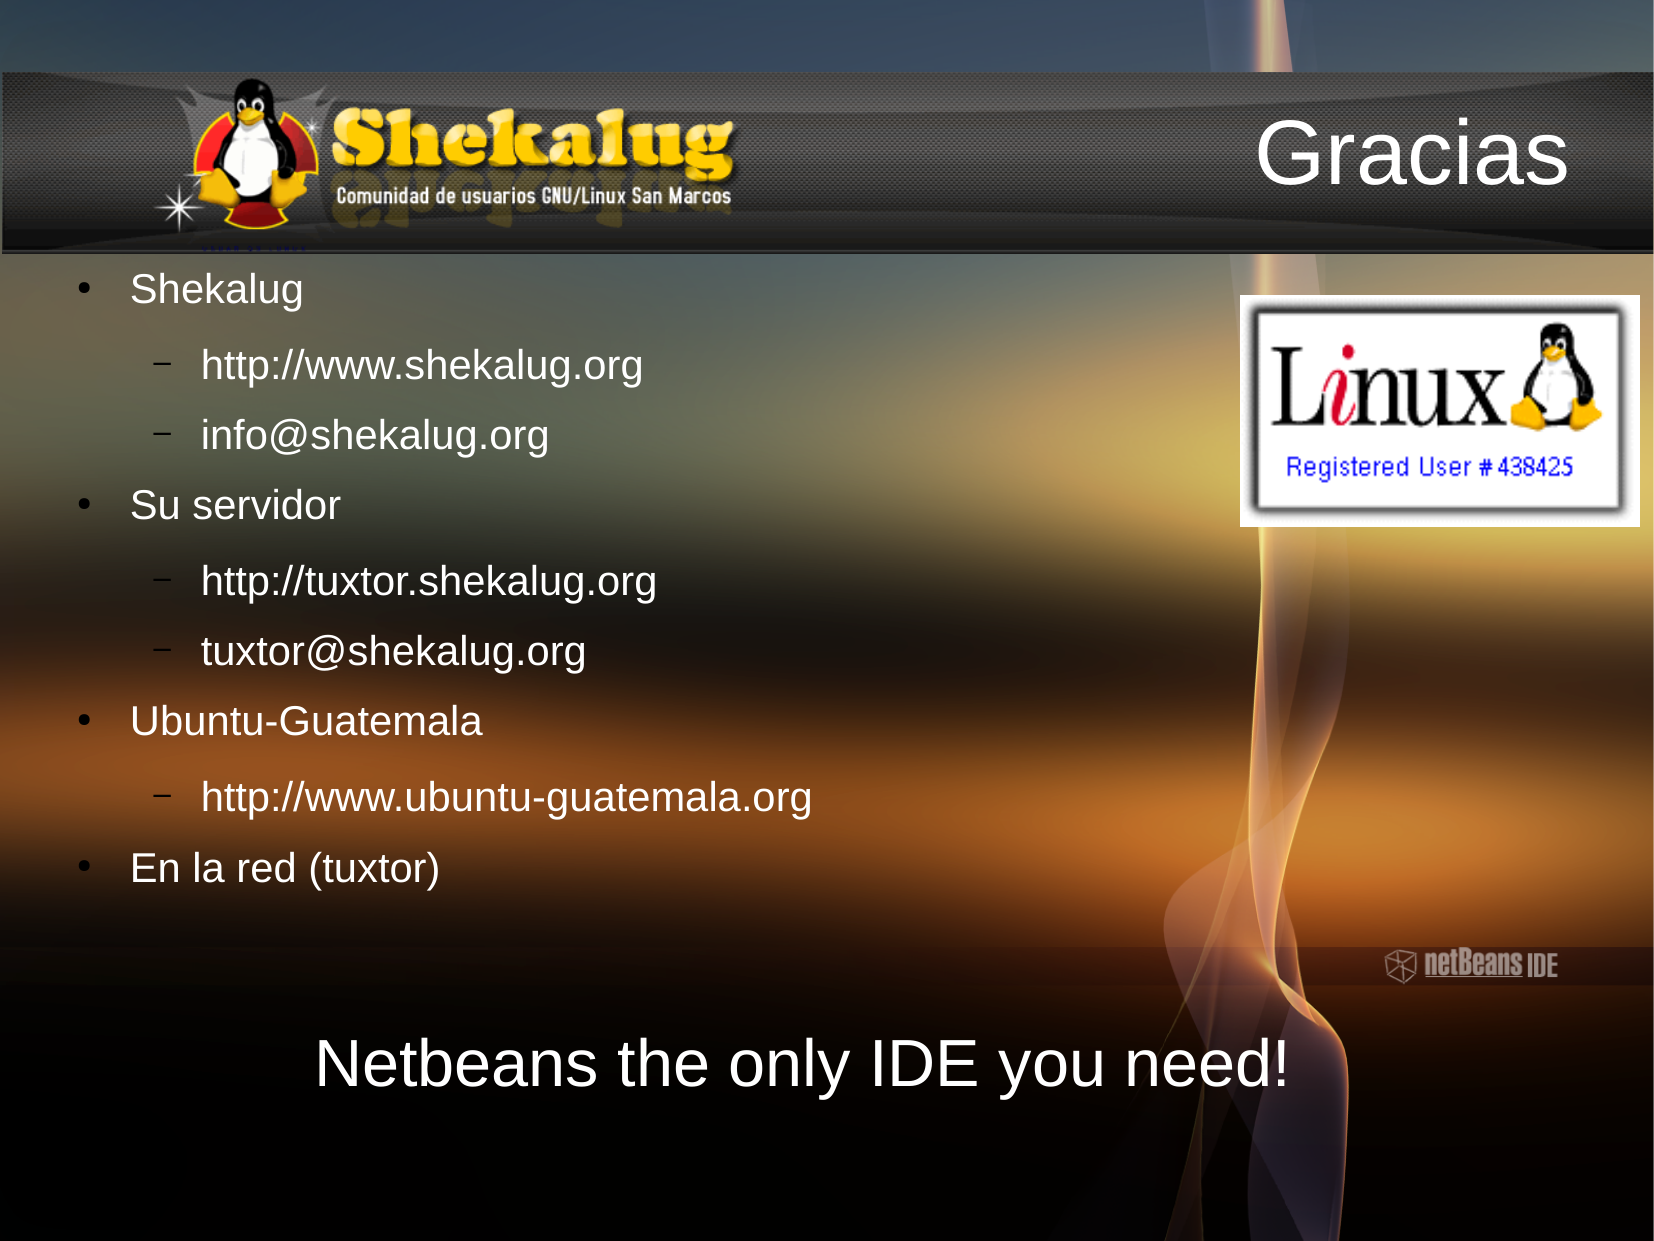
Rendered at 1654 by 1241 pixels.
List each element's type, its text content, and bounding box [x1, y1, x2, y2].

title Gracias [82, 56, 1571, 250]
picture [0, 0, 1654, 1241]
subtitle Netbeans the only IDE you need! [59, 944, 1548, 1182]
list Shekalug http://www.shekalug.org info@shekalug.org Su servidor http://tuxtor.shekalug.org tuxtor@shekalug.org Ubuntu-Guatemala http://www.ubuntu-guatemala.org En la red (tuxtor) [59, 265, 1416, 1133]
